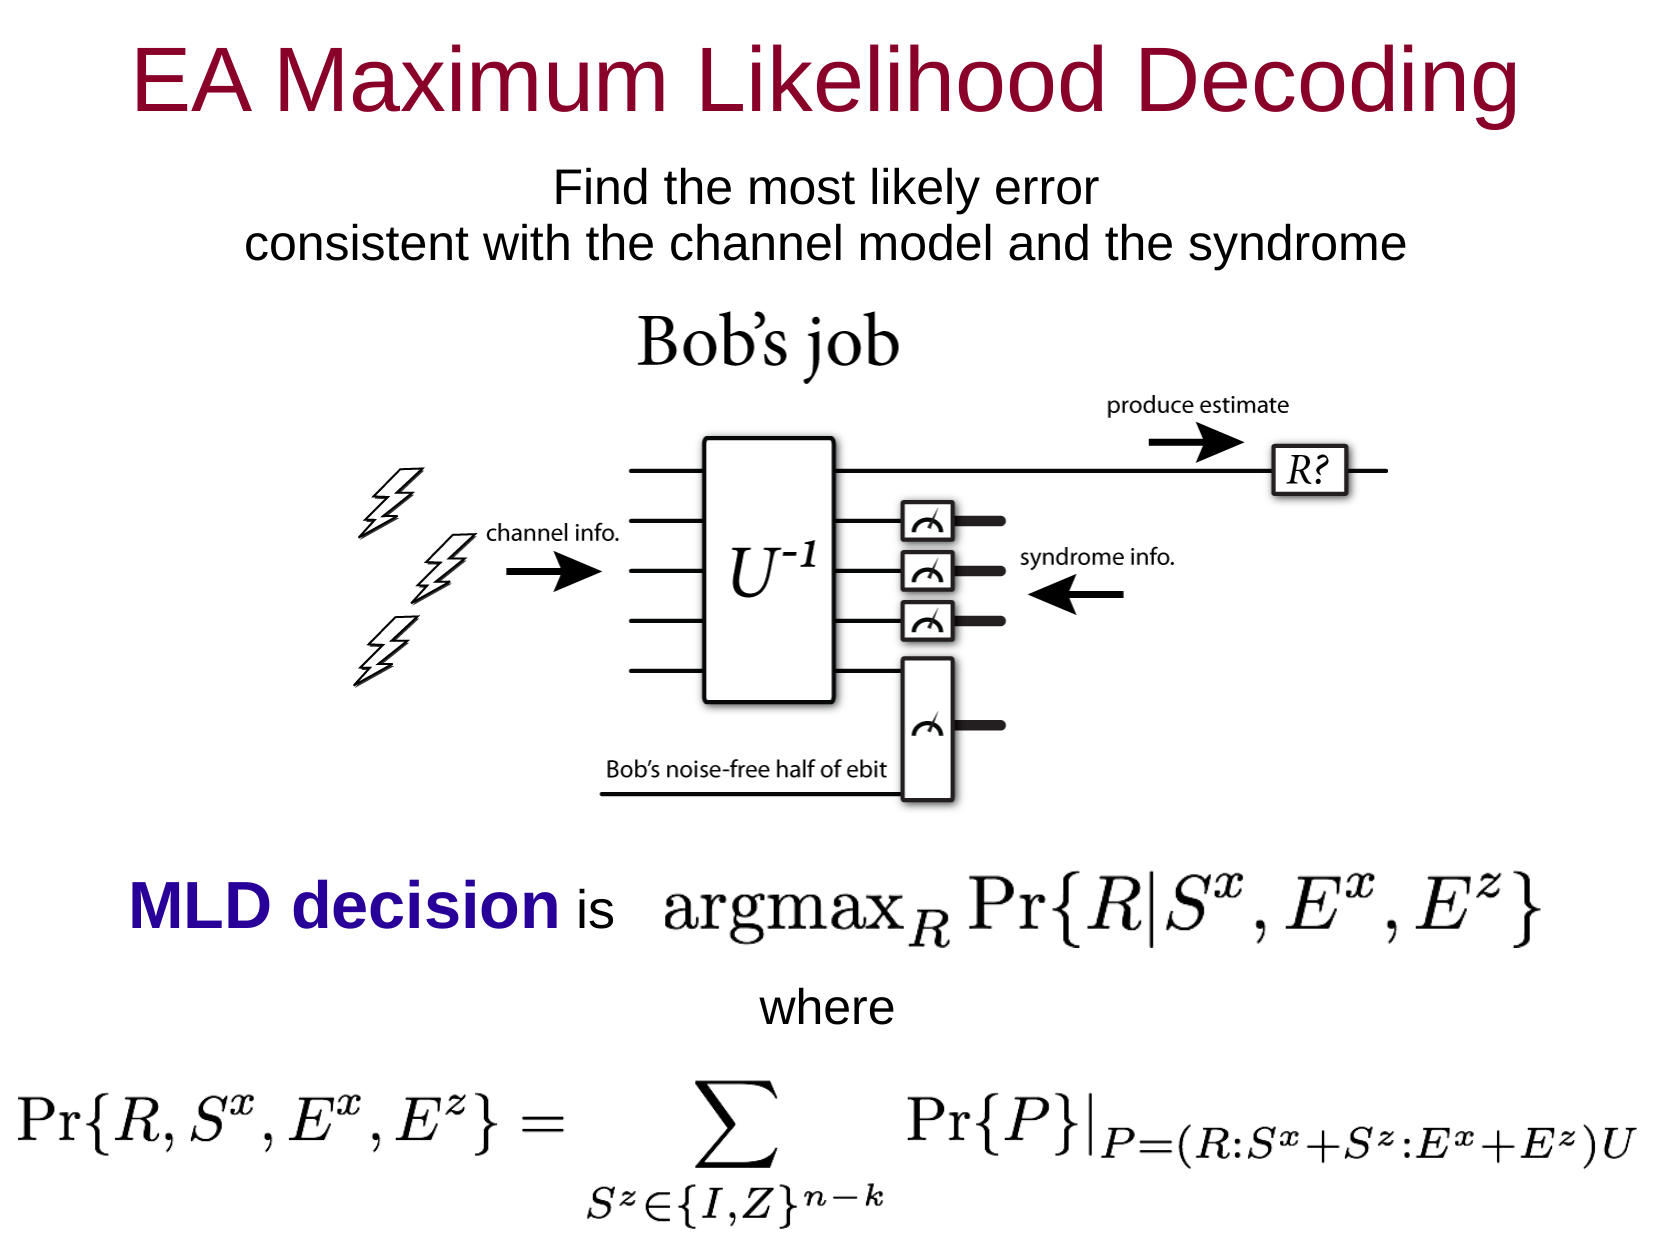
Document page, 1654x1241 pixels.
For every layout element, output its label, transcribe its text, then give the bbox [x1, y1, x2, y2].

picture [353, 303, 1388, 818]
title EA Maximum Likelihood Decoding [0, 0, 1654, 151]
text_box Find the most likely error consistent with the channel model and the syndrome [229, 152, 1423, 279]
text_box where [744, 971, 911, 1043]
picture [17, 1079, 1638, 1229]
picture [664, 869, 1542, 948]
text_box MLD decision is [113, 860, 632, 950]
